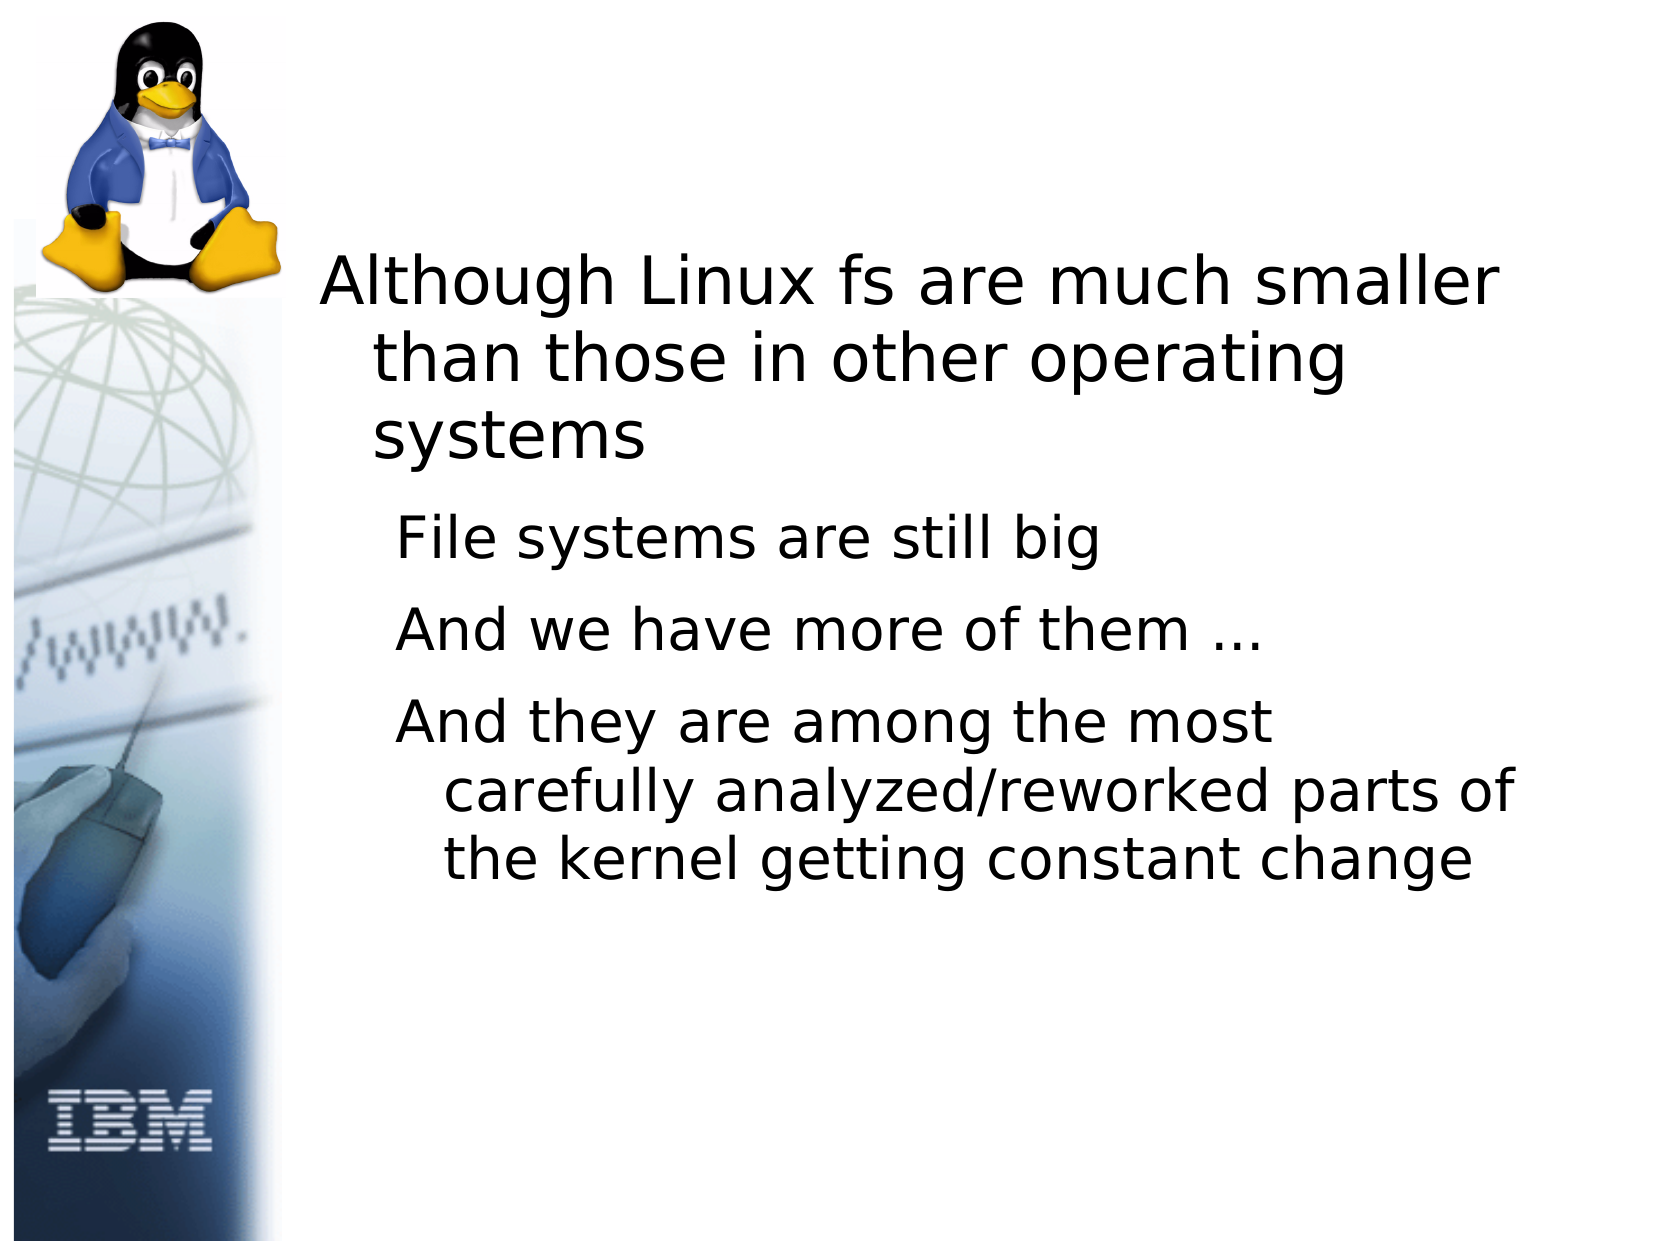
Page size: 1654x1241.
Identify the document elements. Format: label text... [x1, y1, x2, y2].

list Although Linux fs are much smaller than those in other operating systems File systems are still big And we have more of them ... And they are among the most carefully analyzed/reworked parts of the kernel getting constant change [301, 243, 1520, 1182]
